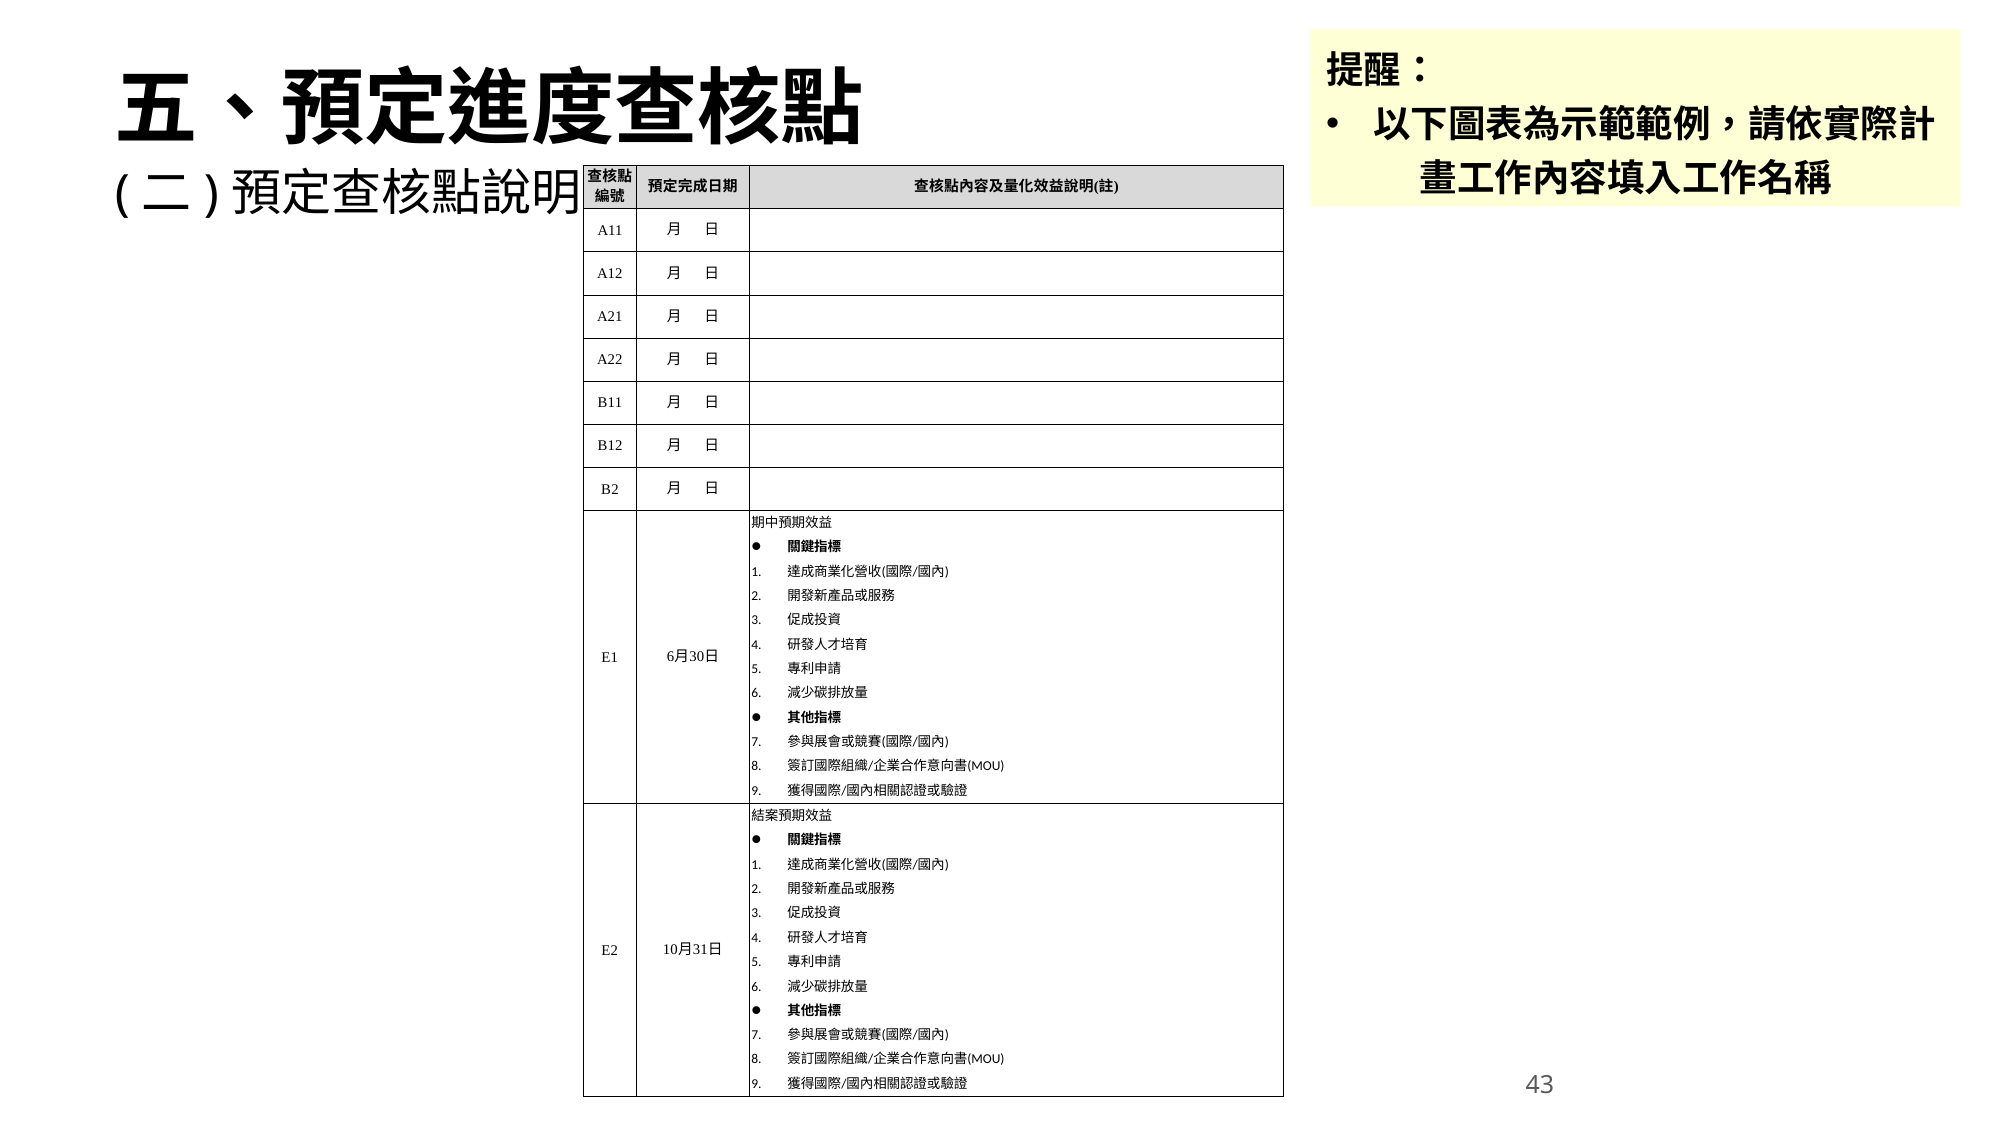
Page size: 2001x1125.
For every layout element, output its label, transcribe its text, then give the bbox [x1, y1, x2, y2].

text_box 43 [1510, 1061, 1961, 1097]
title 五、預定進度查核點 [99, 56, 1311, 152]
text_box (二)預定查核點說明 [99, 152, 1900, 222]
picture [573, 165, 1294, 1121]
text_box 提醒： 以下圖表為示範範例，請依實際計畫工作內容填入工作名稱 [1311, 29, 1961, 206]
